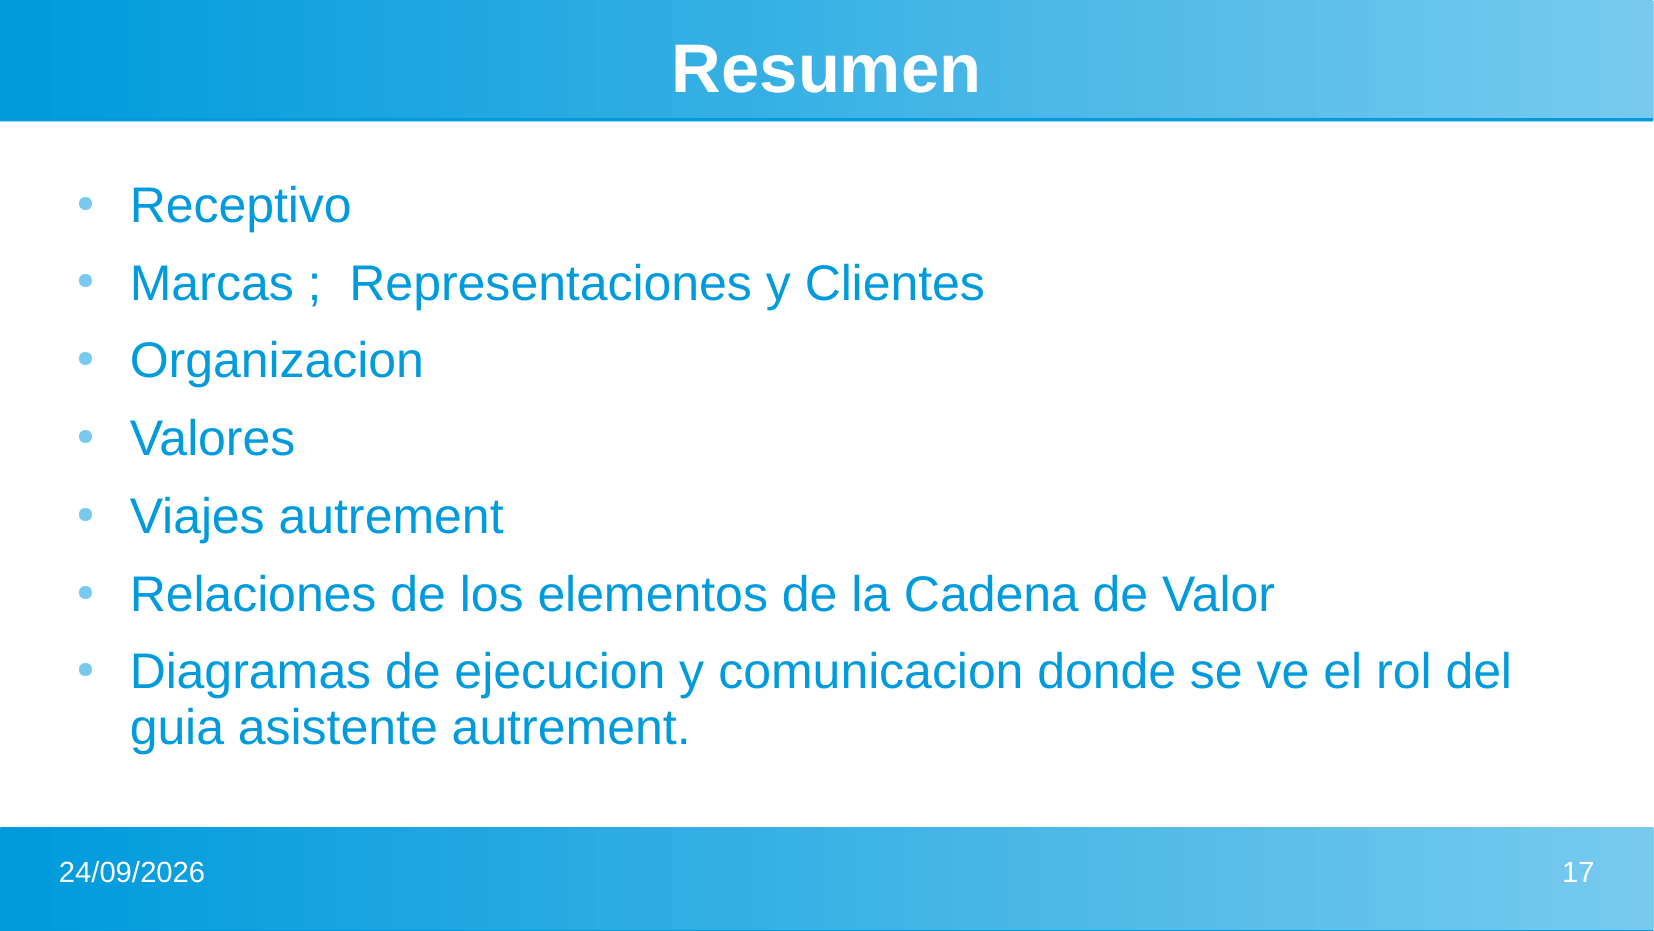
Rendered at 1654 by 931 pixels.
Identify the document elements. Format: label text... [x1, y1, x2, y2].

list Receptivo Marcas ; Representaciones y Clientes Organizacion Valores Viajes autrement Relaciones de los elementos de la Cadena de Valor Diagramas de ejecucion y comunicacion donde se ve el rol del guia asistente autrement. [58, 177, 1595, 768]
title Resumen [58, 0, 1595, 138]
